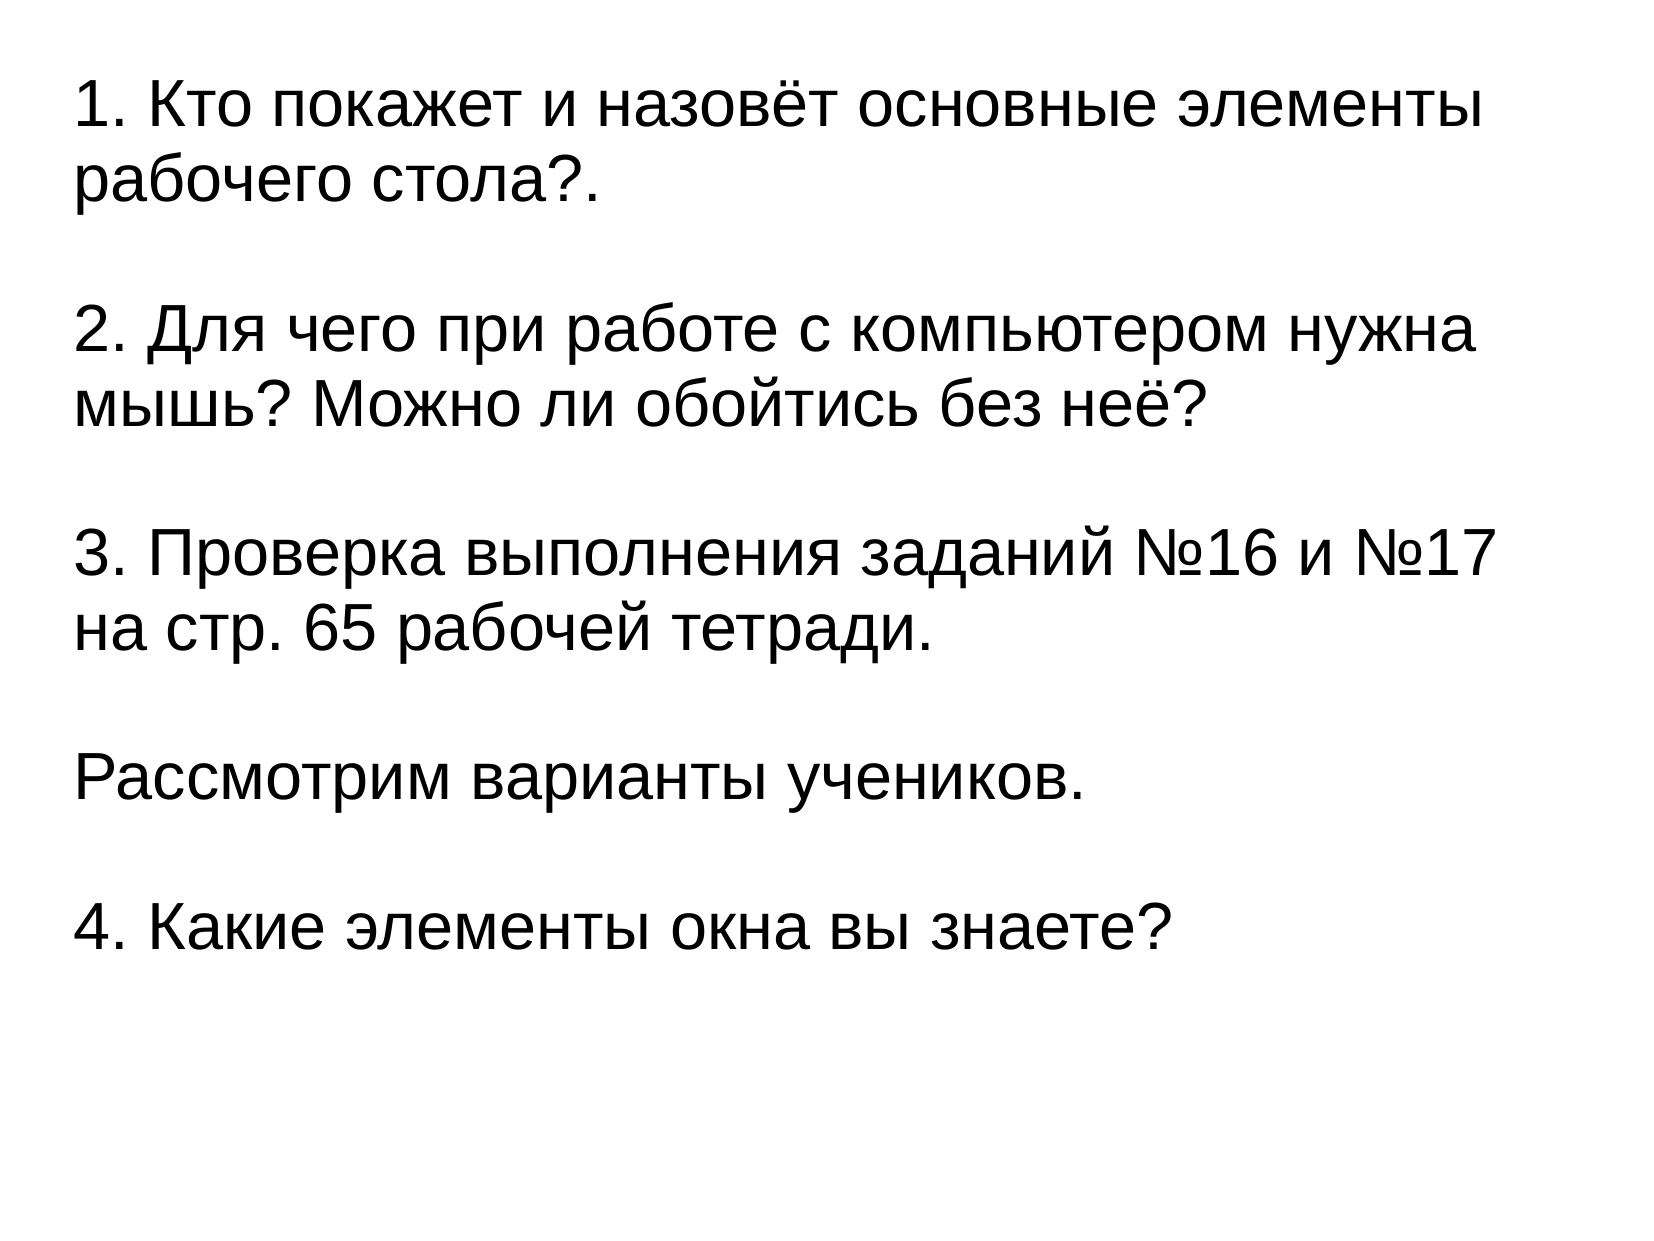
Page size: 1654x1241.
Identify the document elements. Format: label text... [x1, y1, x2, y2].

text_box 1. Кто покажет и назовёт основные элементы рабочего стола?. 2. Для чего при работе с компьютером нужна мышь? Можно ли обойтись без неё? 3. Проверка выполнения заданий №16 и №17 на стр. 65 рабочей тетради. Рассмотрим варианты учеников. 4. Какие элементы окна вы знаете? [59, 59, 1595, 1014]
